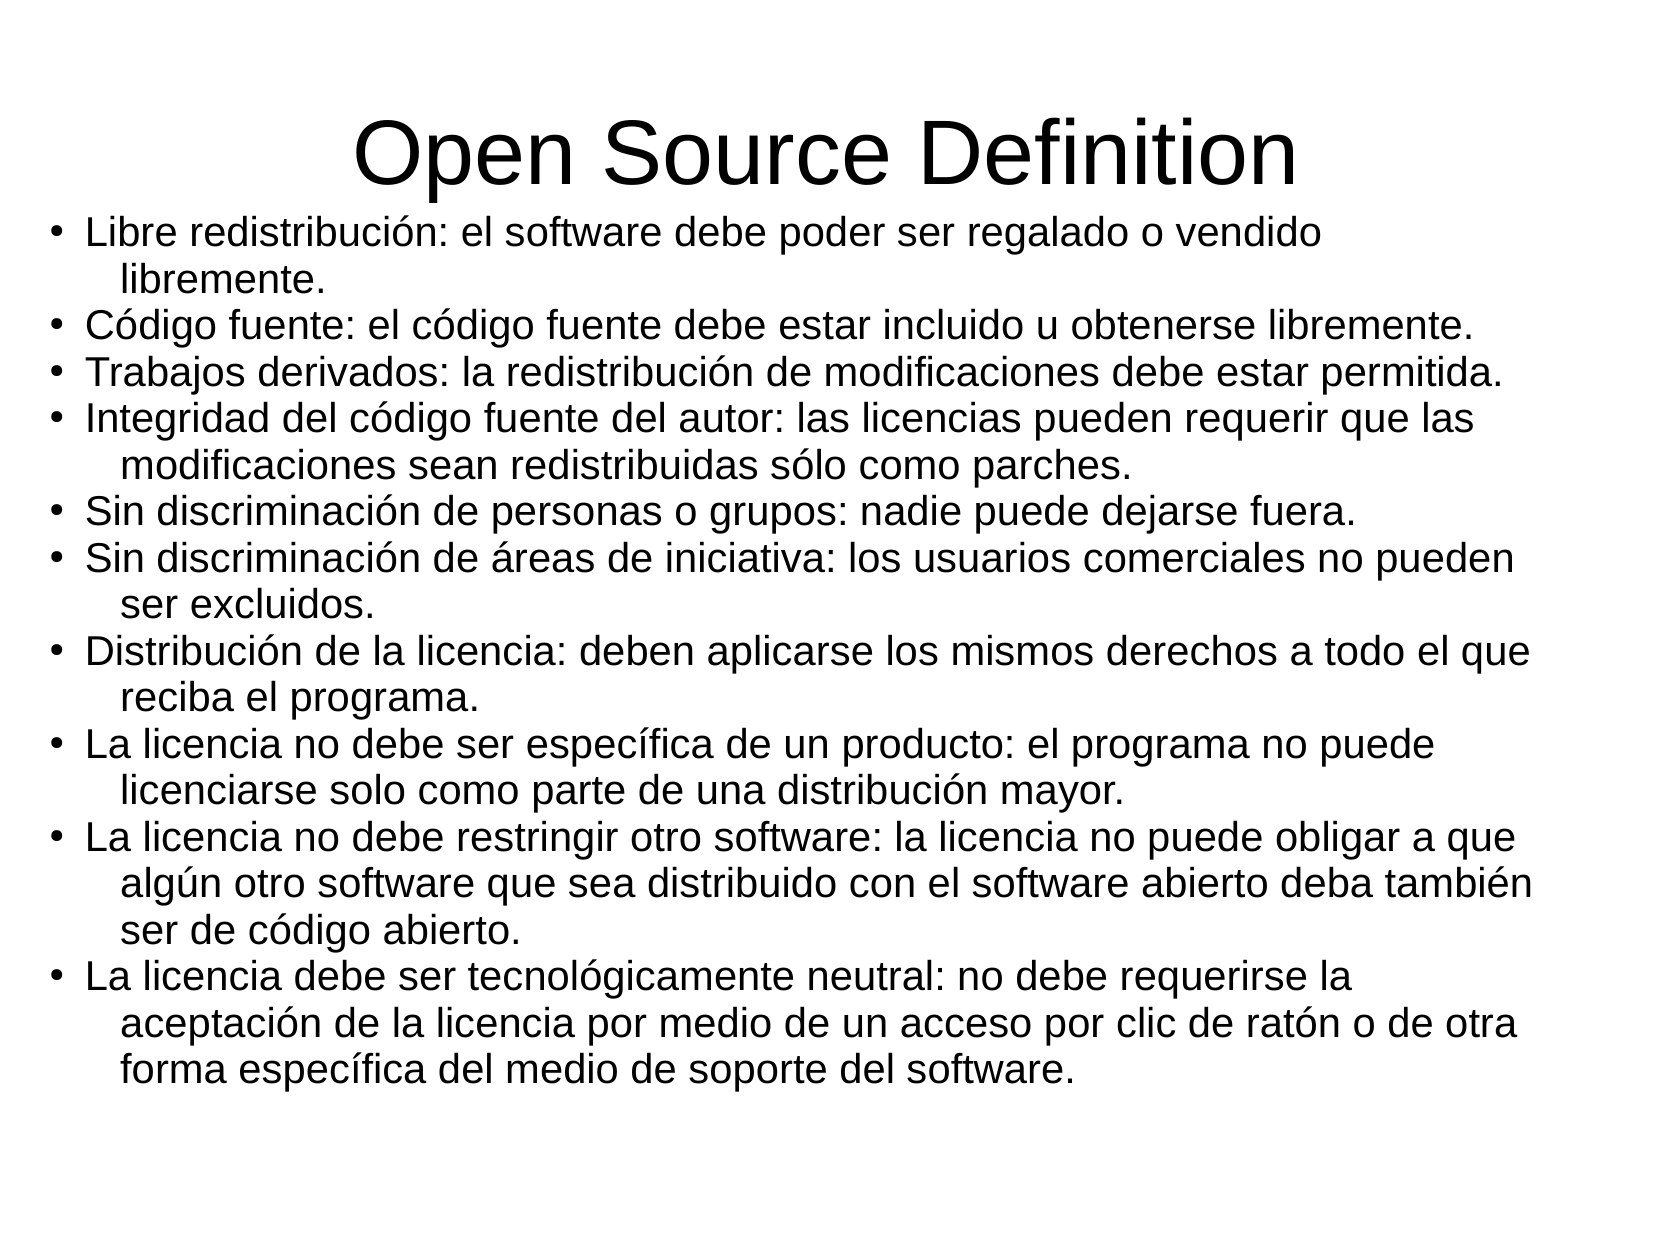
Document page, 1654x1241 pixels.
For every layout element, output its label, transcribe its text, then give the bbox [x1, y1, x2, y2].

subtitle Libre redistribución: el software debe poder ser regalado o vendido libremente. Código fuente: el código fuente debe estar incluido u obtenerse libremente. Trabajos derivados: la redistribución de modificaciones debe estar permitida. Integridad del código fuente del autor: las licencias pueden requerir que las modificaciones sean redistribuidas sólo como parches. Sin discriminación de personas o grupos: nadie puede dejarse fuera. Sin discriminación de áreas de iniciativa: los usuarios comerciales no pueden ser excluidos. Distribución de la licencia: deben aplicarse los mismos derechos a todo el que reciba el programa. La licencia no debe ser específica de un producto: el programa no puede licenciarse solo como parte de una distribución mayor. La licencia no debe restringir otro software: la licencia no puede obligar a que algún otro software que sea distribuido con el software abierto deba también ser de código abierto. La licencia debe ser tecnológicamente neutral: no debe requerirse la aceptación de la licencia por medio de un acceso por clic de ratón o de otra forma específica del medio de soporte del software. [49, 209, 1538, 1093]
title Open Source Definition [82, 101, 1571, 205]
